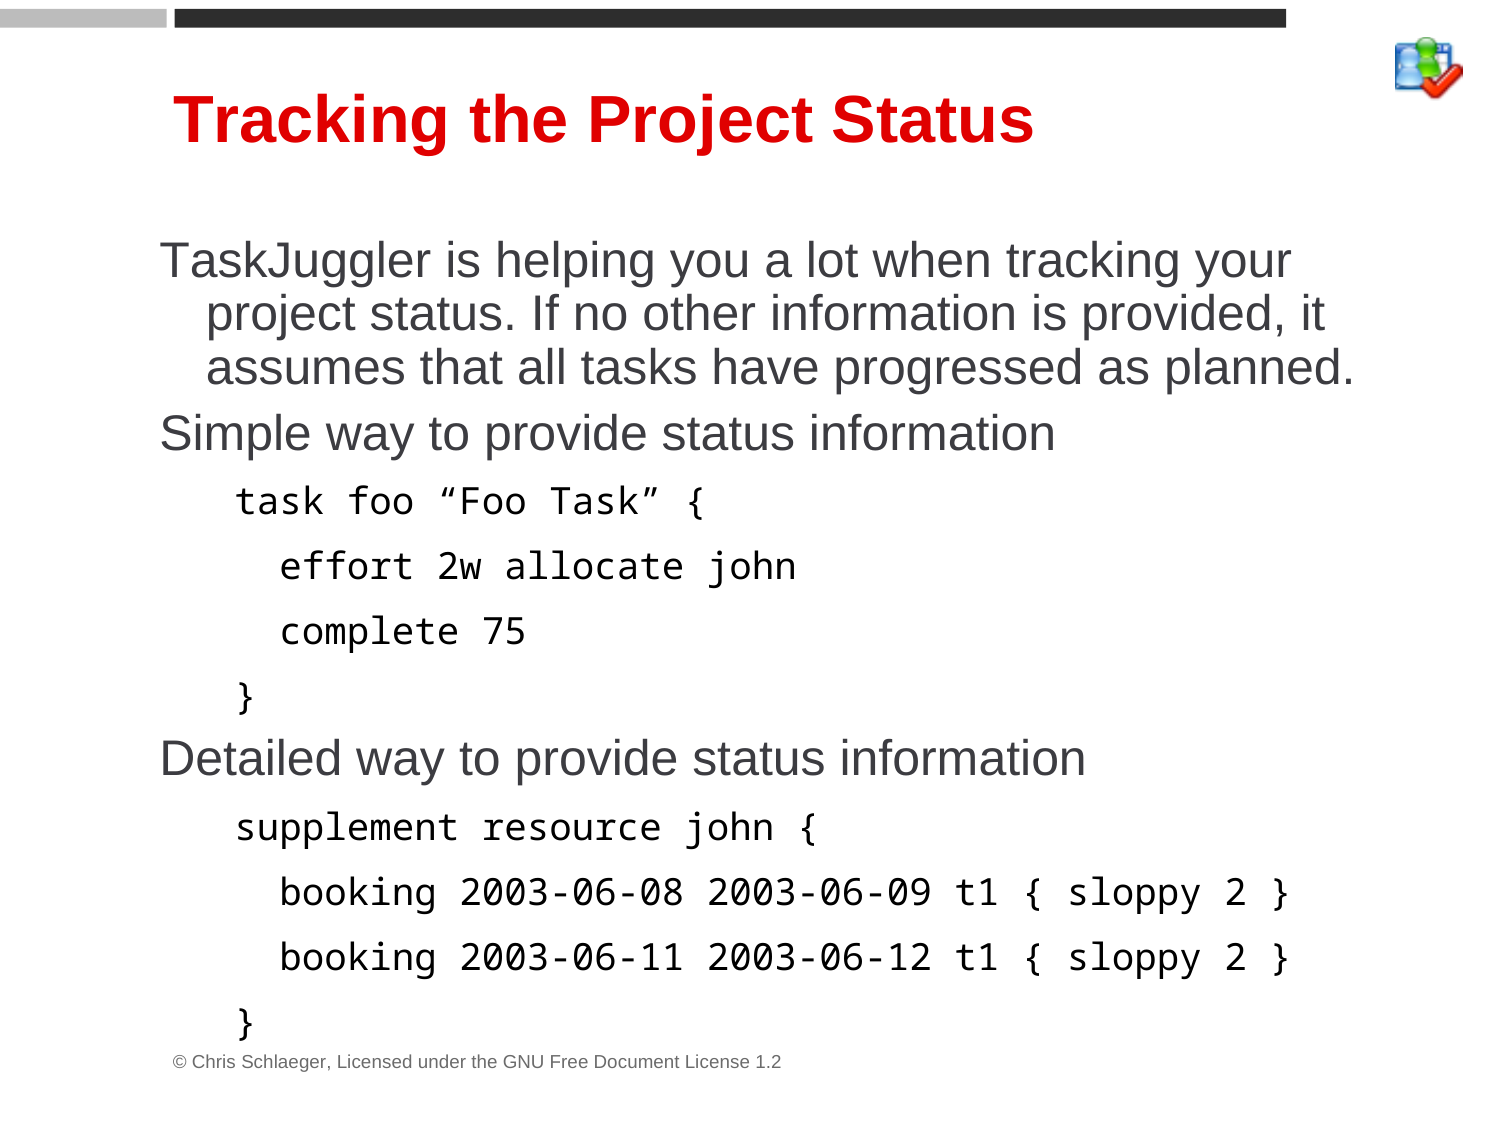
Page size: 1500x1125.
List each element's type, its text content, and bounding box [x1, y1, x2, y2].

picture [1395, 37, 1463, 105]
title Tracking the Project Status [173, 41, 1395, 205]
list TaskJuggler is helping you a lot when tracking your project status. If no other information is provided, it assumes that all tasks have progressed as planned. Simple way to provide status information task foo “Foo Task” { effort 2w allocate john complete 75 } Detailed way to provide status information supplement resource john { booking 2003-06-08 2003-06-09 t1 { sloppy 2 } booking 2003-06-11 2003-06-12 t1 { sloppy 2 } } [159, 234, 1395, 1068]
